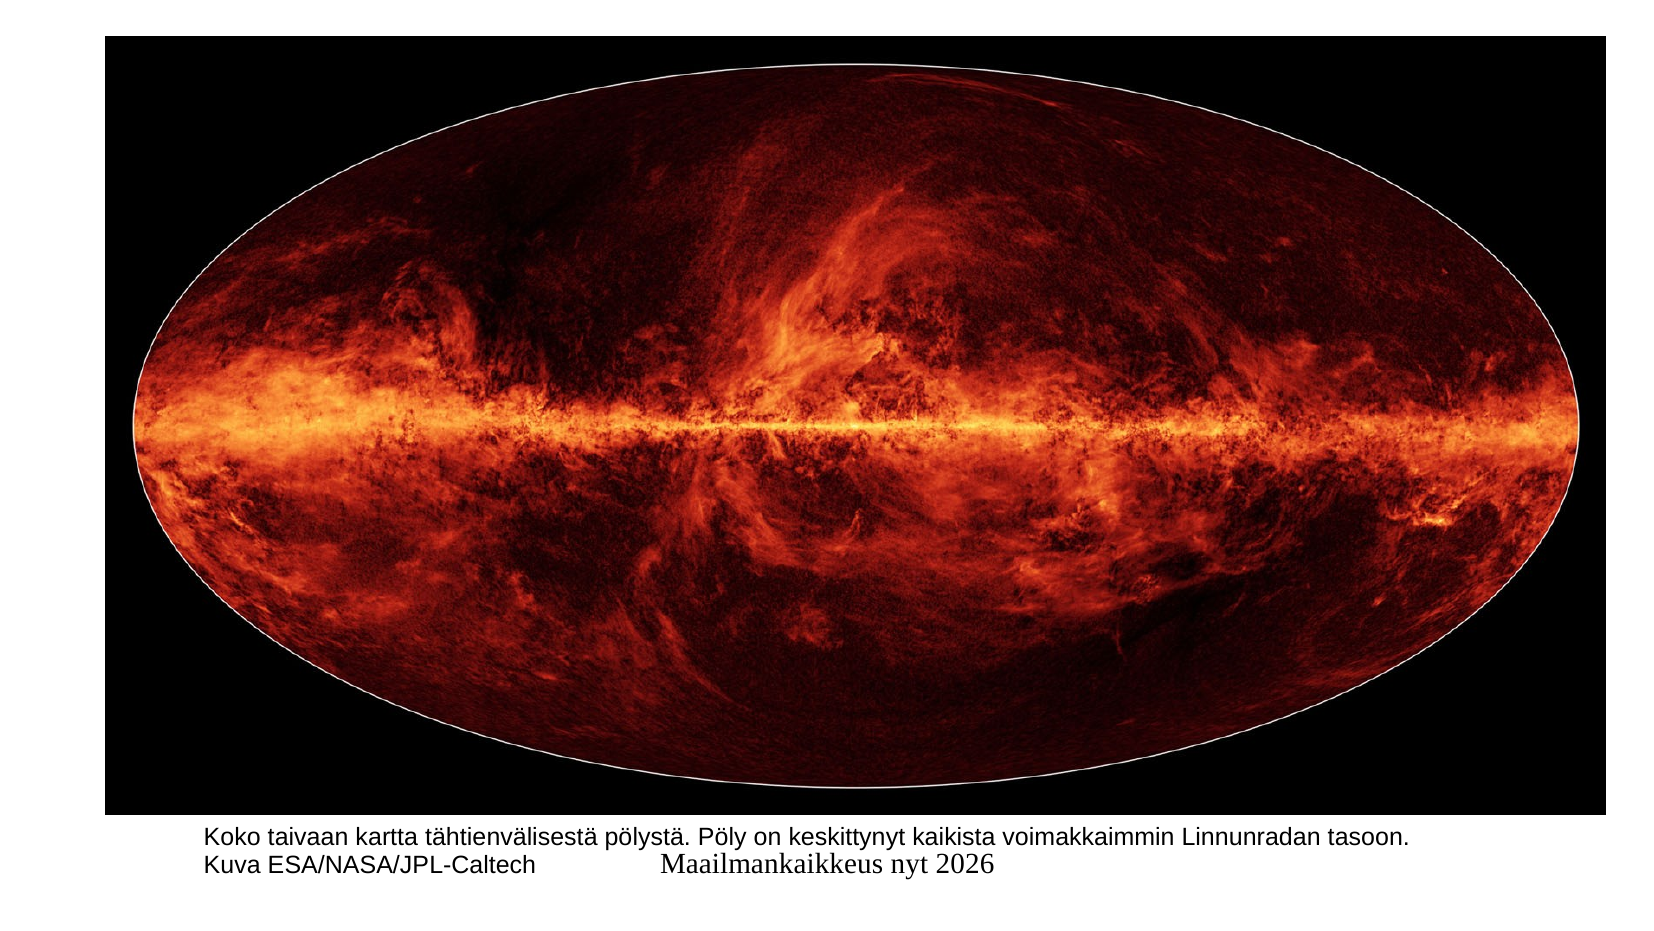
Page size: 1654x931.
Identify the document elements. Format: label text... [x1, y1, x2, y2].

picture [105, 36, 1606, 815]
text_box Koko taivaan kartta tähtienvälisestä pölystä. Pöly on keskittynyt kaikista voimakkaimmin Linnunradan tasoon. Kuva ESA/NASA/JPL-Caltech [188, 815, 1441, 886]
